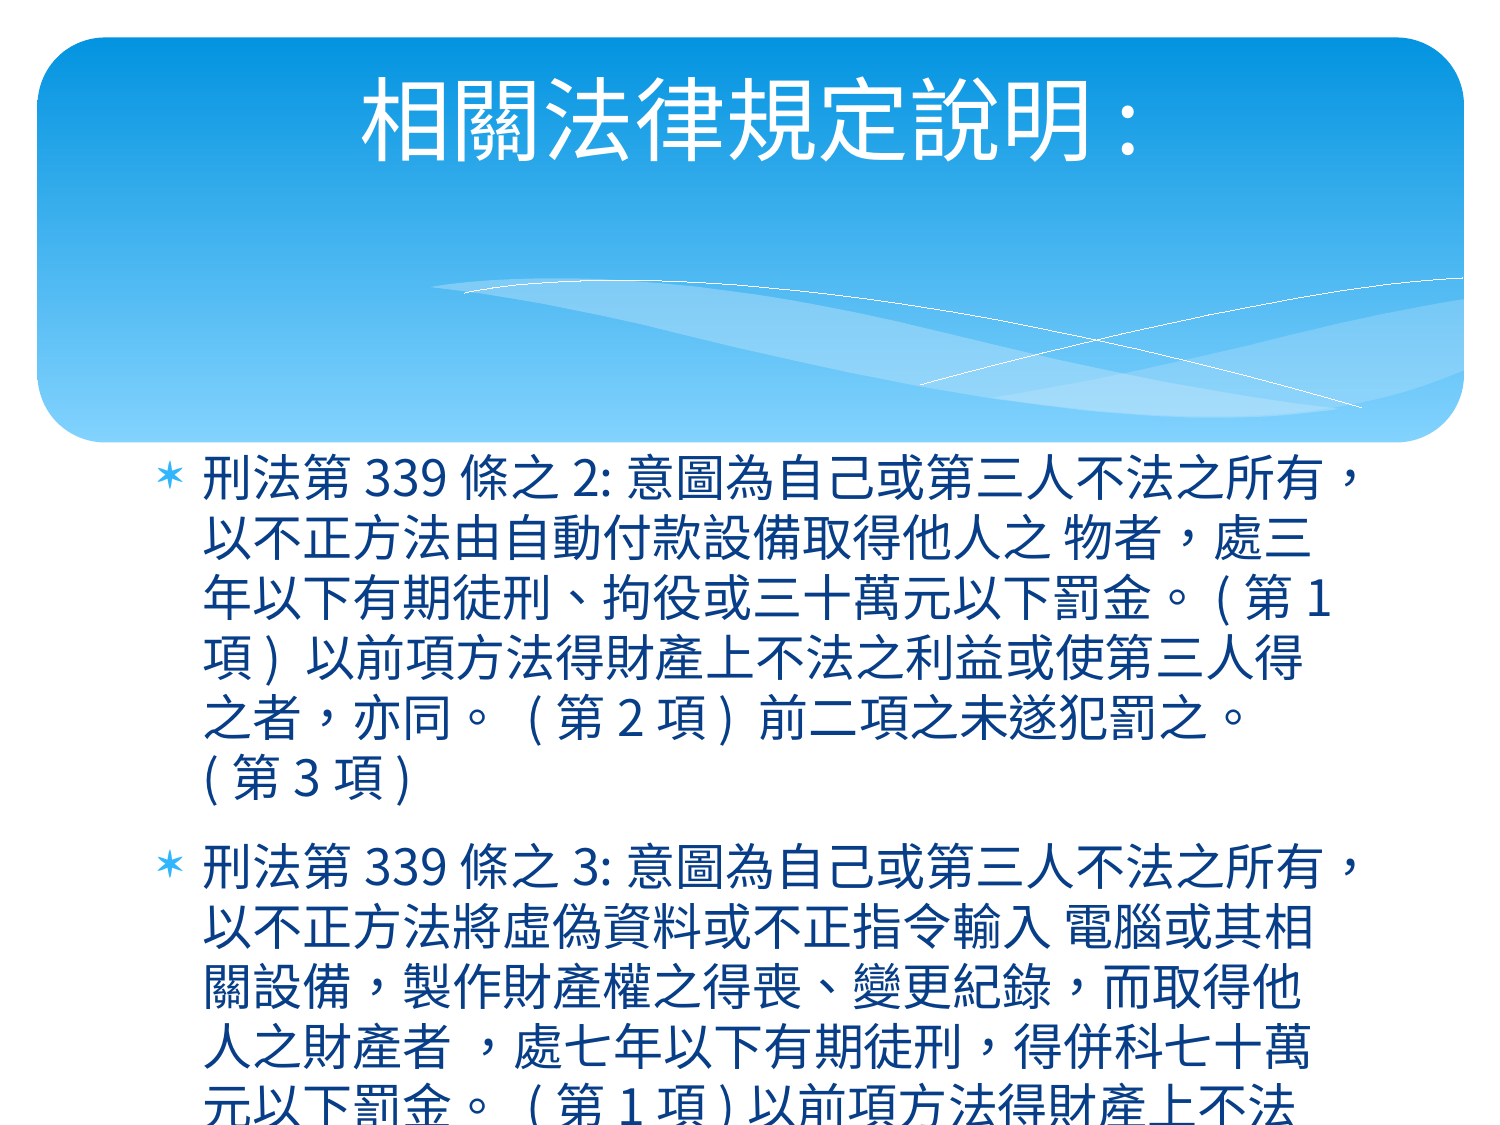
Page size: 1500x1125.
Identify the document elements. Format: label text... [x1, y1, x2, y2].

title 相關法律規定說明: [75, 55, 1425, 261]
list 刑法第339條之2:意圖為自己或第三人不法之所有，以不正方法由自動付款設備取得他人之 物者，處三年以下有期徒刑、拘役或三十萬元以下罰金。(第1項) 以前項方法得財產上不法之利益或使第三人得之者，亦同。 (第2項) 前二項之未遂犯罰之。 (第3項) 刑法第339條之3:意圖為自己或第三人不法之所有，以不正方法將虛偽資料或不正指令輸入 電腦或其相關設備，製作財產權之得喪、變更紀錄，而取得他人之財產者 ，處七年以下有期徒刑，得併科七十萬元以下罰金。 (第1項)以前項方法得財產上不法之利益或使第三人得之者，亦同。 (第2項)前二項之未遂犯罰之。 (第3項) [143, 438, 1359, 1005]
